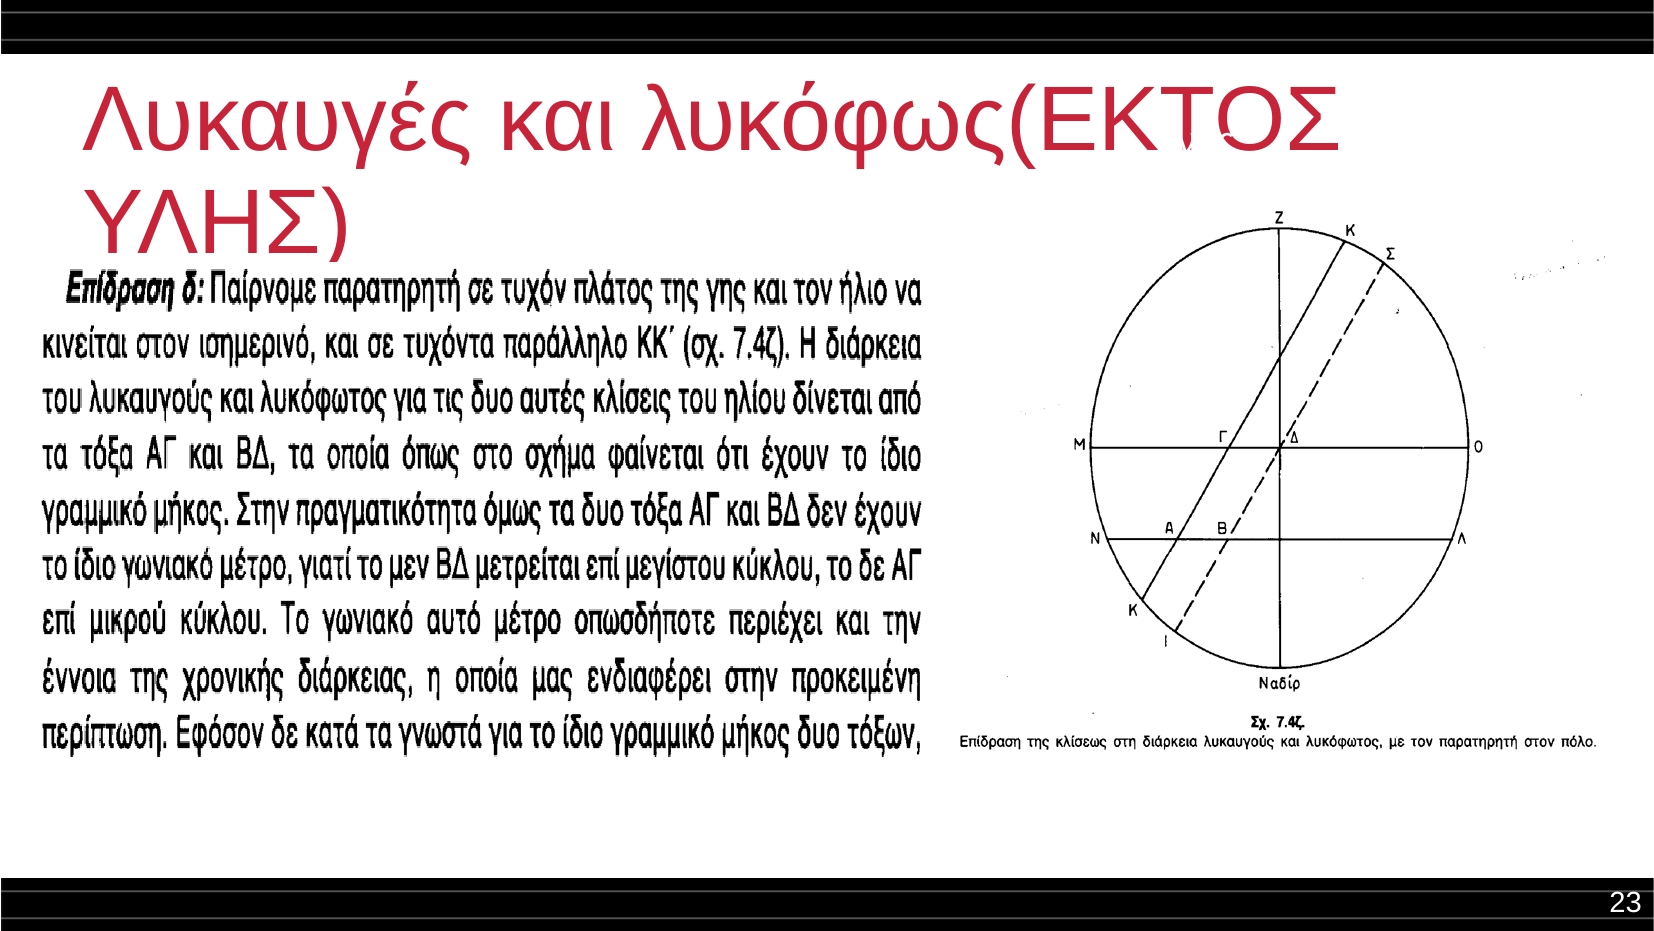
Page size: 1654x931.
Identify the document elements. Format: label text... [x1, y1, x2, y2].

picture [1, 0, 1654, 54]
title Λυκαυγές και λυκόφως(ΕΚΤΟΣ ΥΛΗΣ) [82, 67, 1571, 262]
text_box νός [1162, 112, 1613, 170]
picture [1, 878, 1654, 931]
picture [25, 210, 1614, 788]
